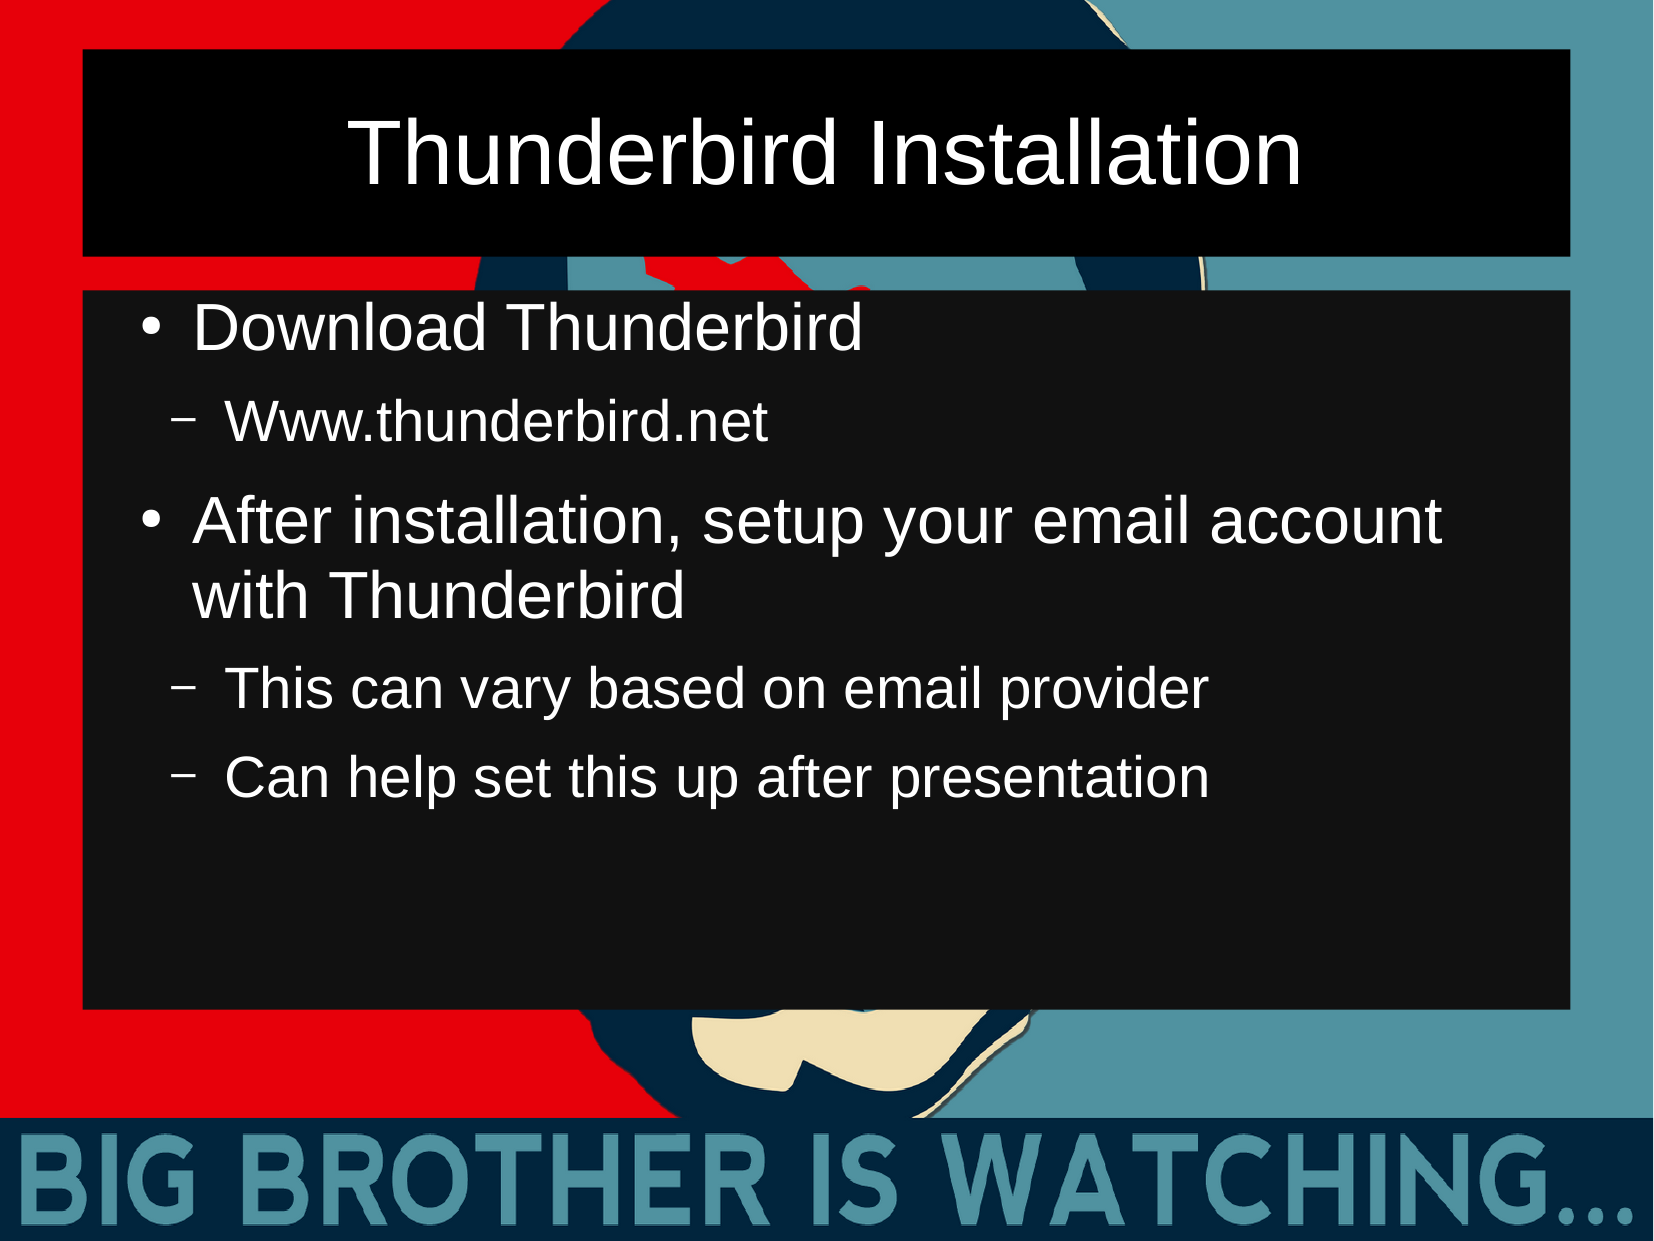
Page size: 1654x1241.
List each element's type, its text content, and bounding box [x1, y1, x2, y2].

title Thunderbird Installation [82, 49, 1571, 257]
list Download Thunderbird Www.thunderbird.net After installation, setup your email account with Thunderbird This can vary based on email provider Can help set this up after presentation [82, 290, 1571, 1010]
picture [0, 0, 1654, 1241]
